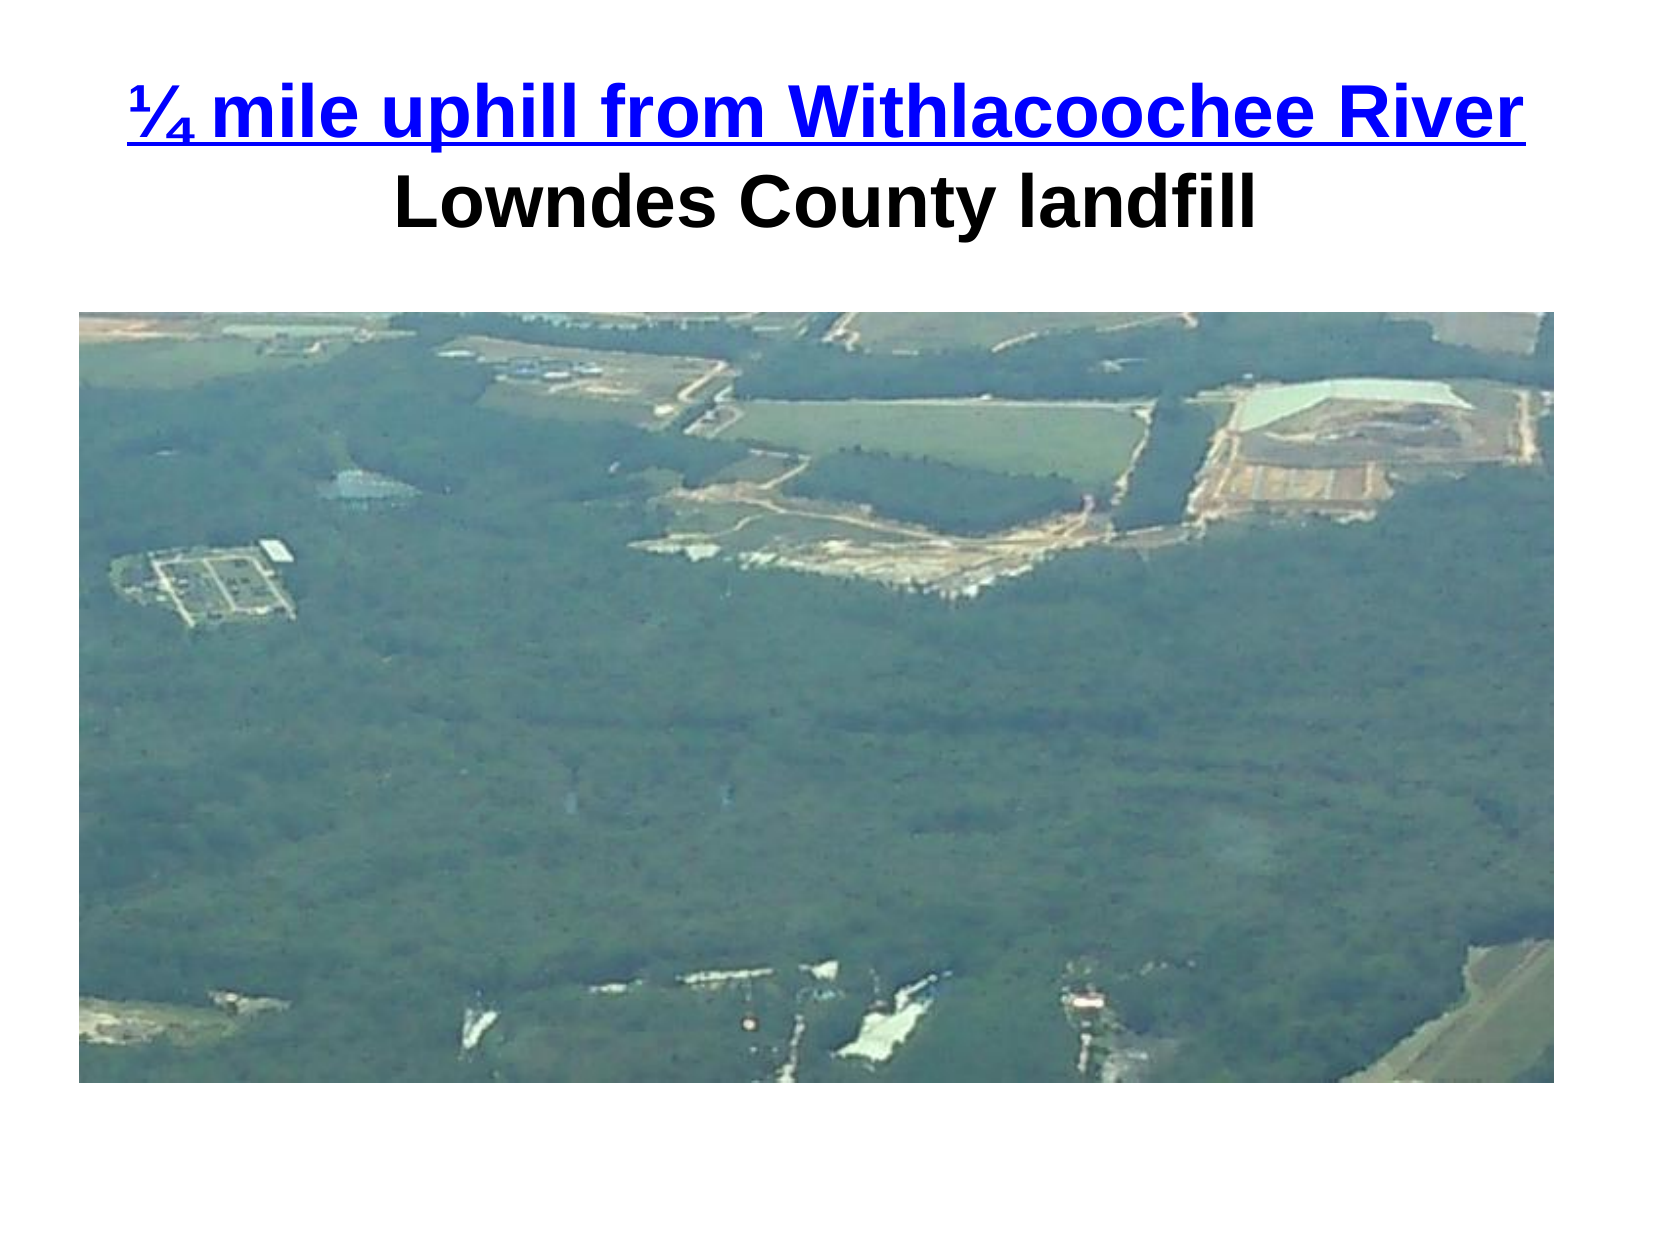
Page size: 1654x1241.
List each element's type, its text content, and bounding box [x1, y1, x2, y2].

picture [79, 312, 1554, 1083]
title ¼ mile uphill from Withlacoochee River Lowndes County landfill [82, 49, 1571, 257]
